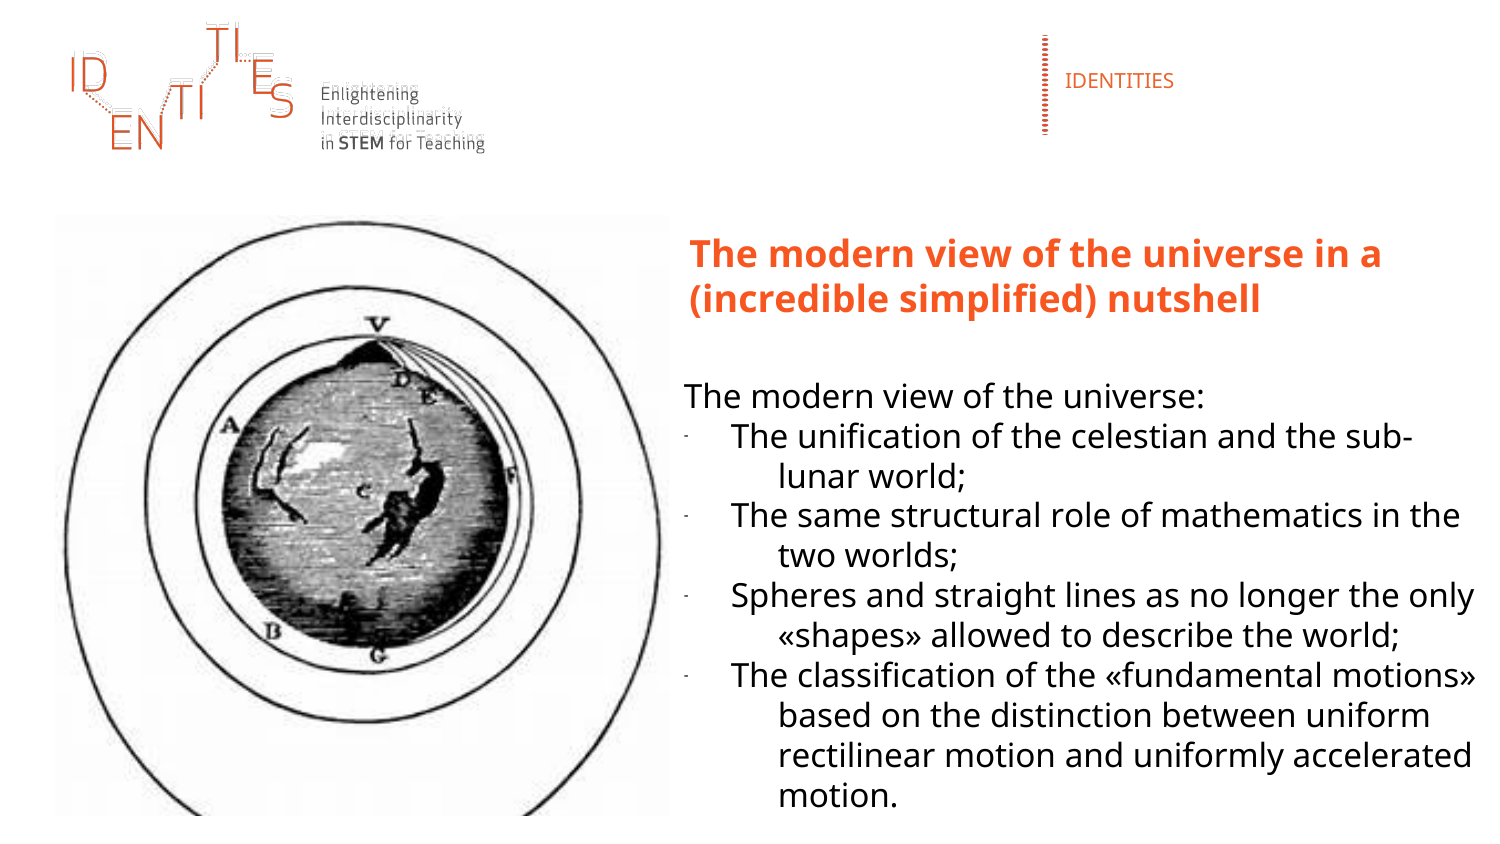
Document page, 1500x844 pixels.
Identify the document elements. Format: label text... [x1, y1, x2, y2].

text_box IDENTITIES [1050, 60, 1472, 121]
picture [1042, 35, 1051, 135]
picture [54, 215, 670, 816]
picture [71, 18, 485, 157]
text_box The modern view of the universe in a (incredible simplified) nutshell [674, 222, 1472, 329]
text_box The modern view of the universe: The unification of the celestian and the sub-lunar world; The same structural role of mathematics in the two worlds; Spheres and straight lines as no longer the only «shapes» allowed to describe the world; The classification of the «fundamental motions» based on the distinction between uniform rectilinear motion and uniformly accelerated motion. [670, 367, 1500, 787]
